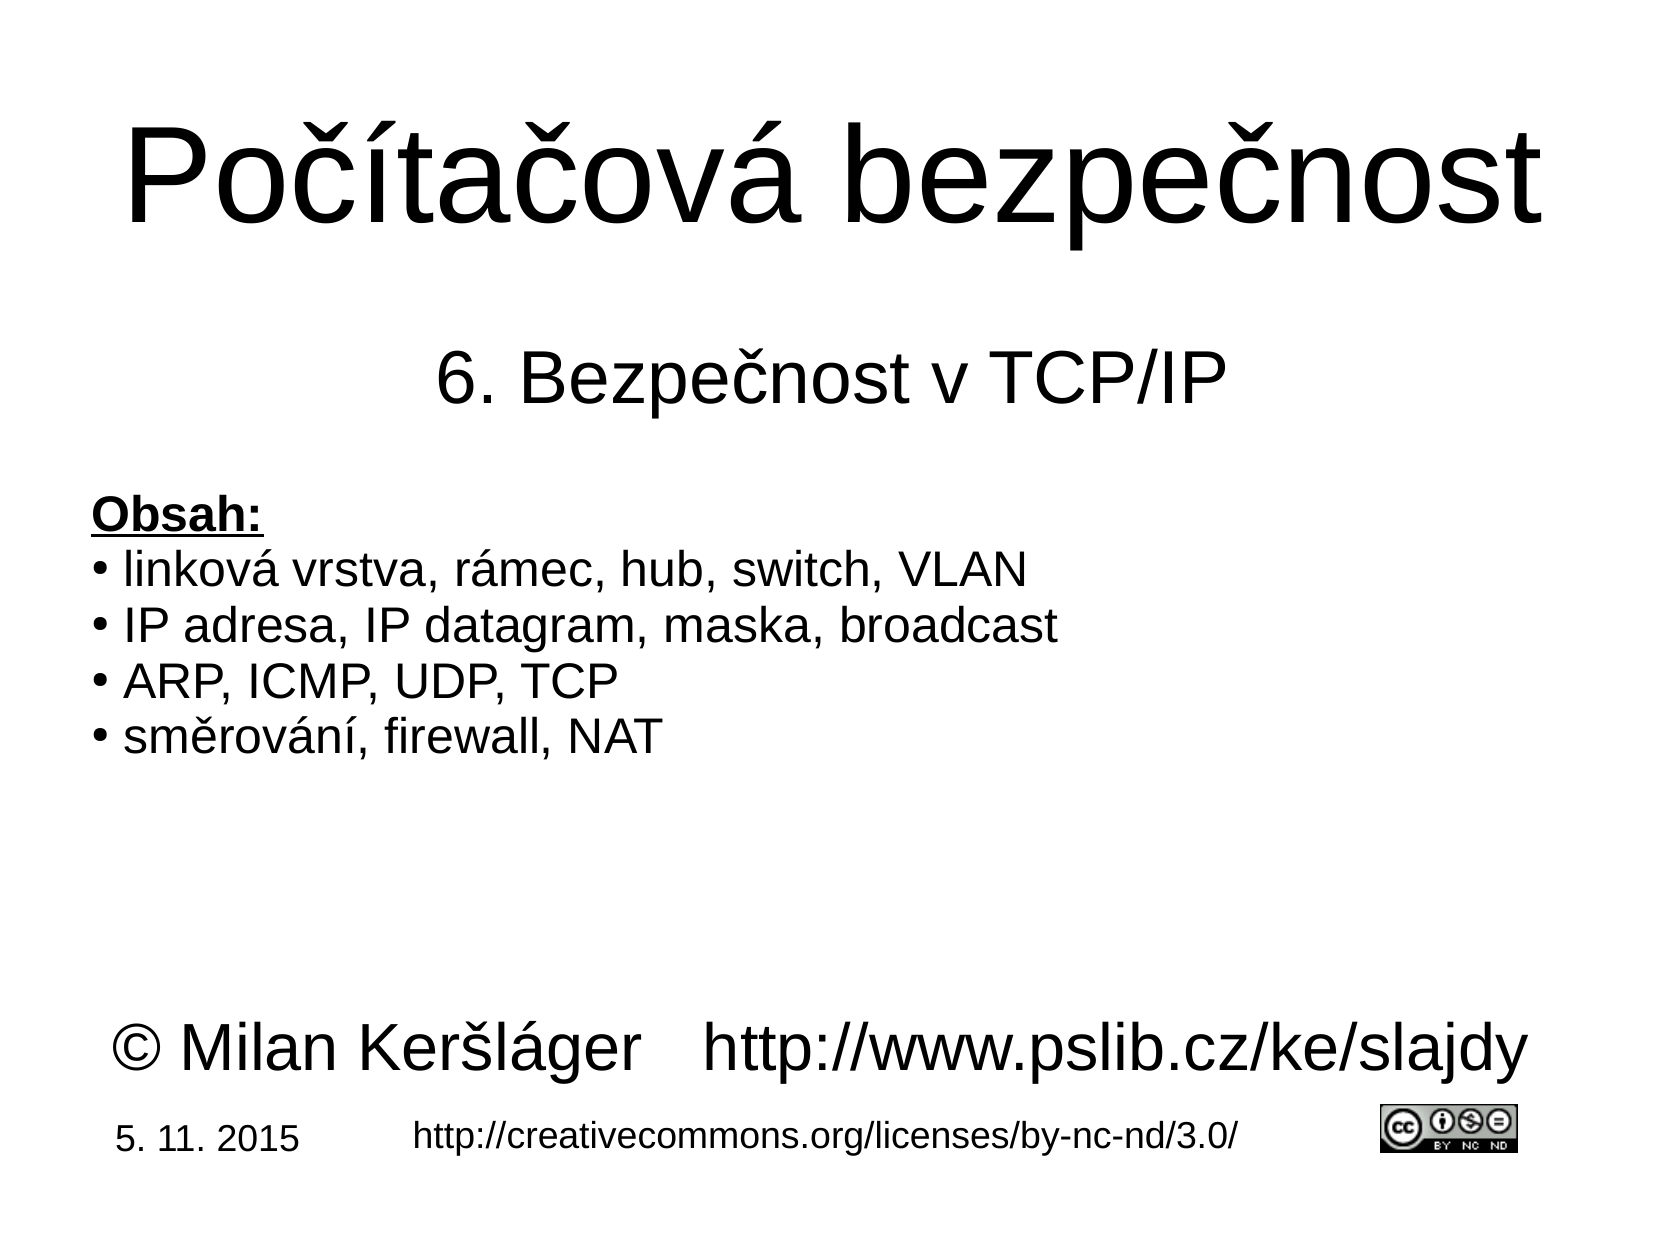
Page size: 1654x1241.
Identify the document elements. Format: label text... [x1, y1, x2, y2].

text_box http://creativecommons.org/licenses/by-nc-nd/3.0/ [339, 1107, 1313, 1165]
text_box 5. 11. 2015 [100, 1110, 355, 1168]
text_box Obsah: linková vrstva, rámec, hub, switch, VLAN IP adresa, IP datagram, maska, broadcast ARP, ICMP, UDP, TCP směrování, firewall, NAT [76, 478, 1583, 828]
title Počítačová bezpečnost 6. Bezpečnost v TCP/IP [88, 56, 1577, 461]
picture [1380, 1104, 1518, 1153]
list © Milan Keršláger http://www.pslib.cz/ke/slajdy [76, 1009, 1565, 1087]
